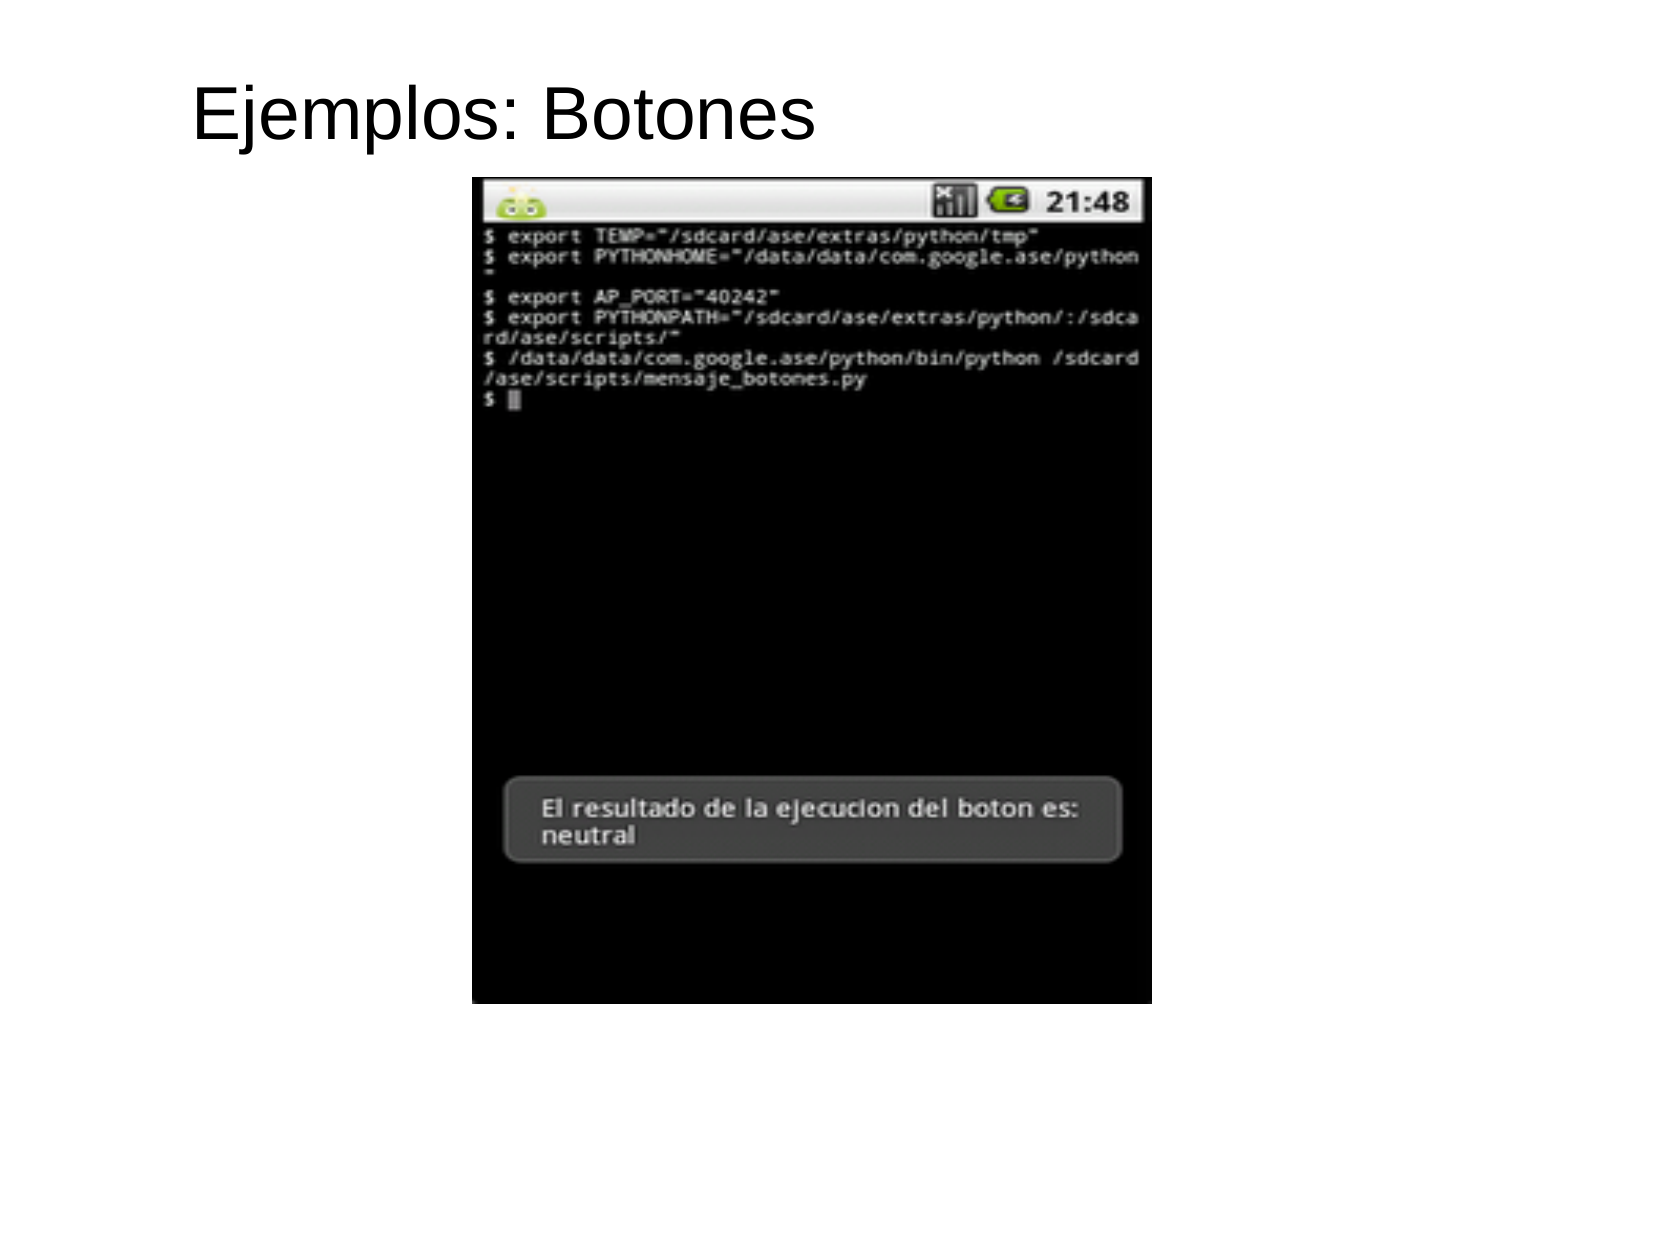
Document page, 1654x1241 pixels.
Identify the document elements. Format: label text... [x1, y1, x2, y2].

picture [472, 177, 1152, 1004]
text_box Ejemplos: Botones [177, 64, 1536, 163]
